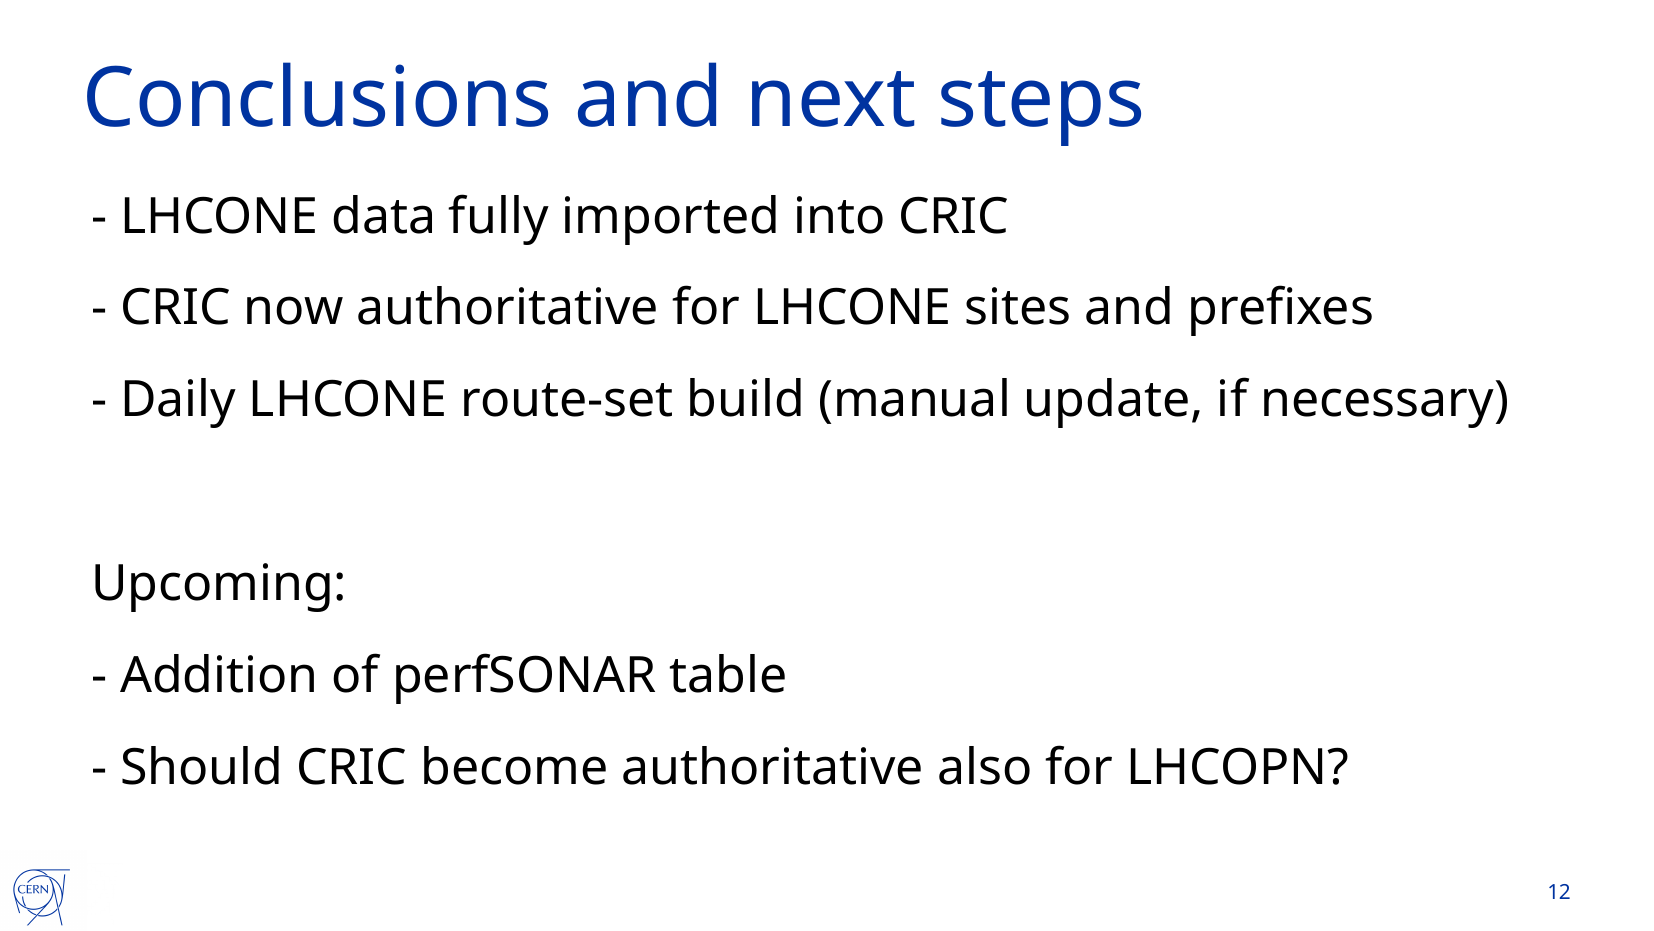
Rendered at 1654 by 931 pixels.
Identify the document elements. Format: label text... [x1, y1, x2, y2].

picture [0, 850, 127, 931]
title Conclusions and next steps [82, 37, 1571, 193]
text_box - LHCONE data fully imported into CRIC - CRIC now authoritative for LHCONE sites and prefixes - Daily LHCONE route-set build (manual update, if necessary) Upcoming: - Addition of perfSONAR table - Should CRIC become authoritative also for LHCOPN? [76, 172, 1601, 925]
